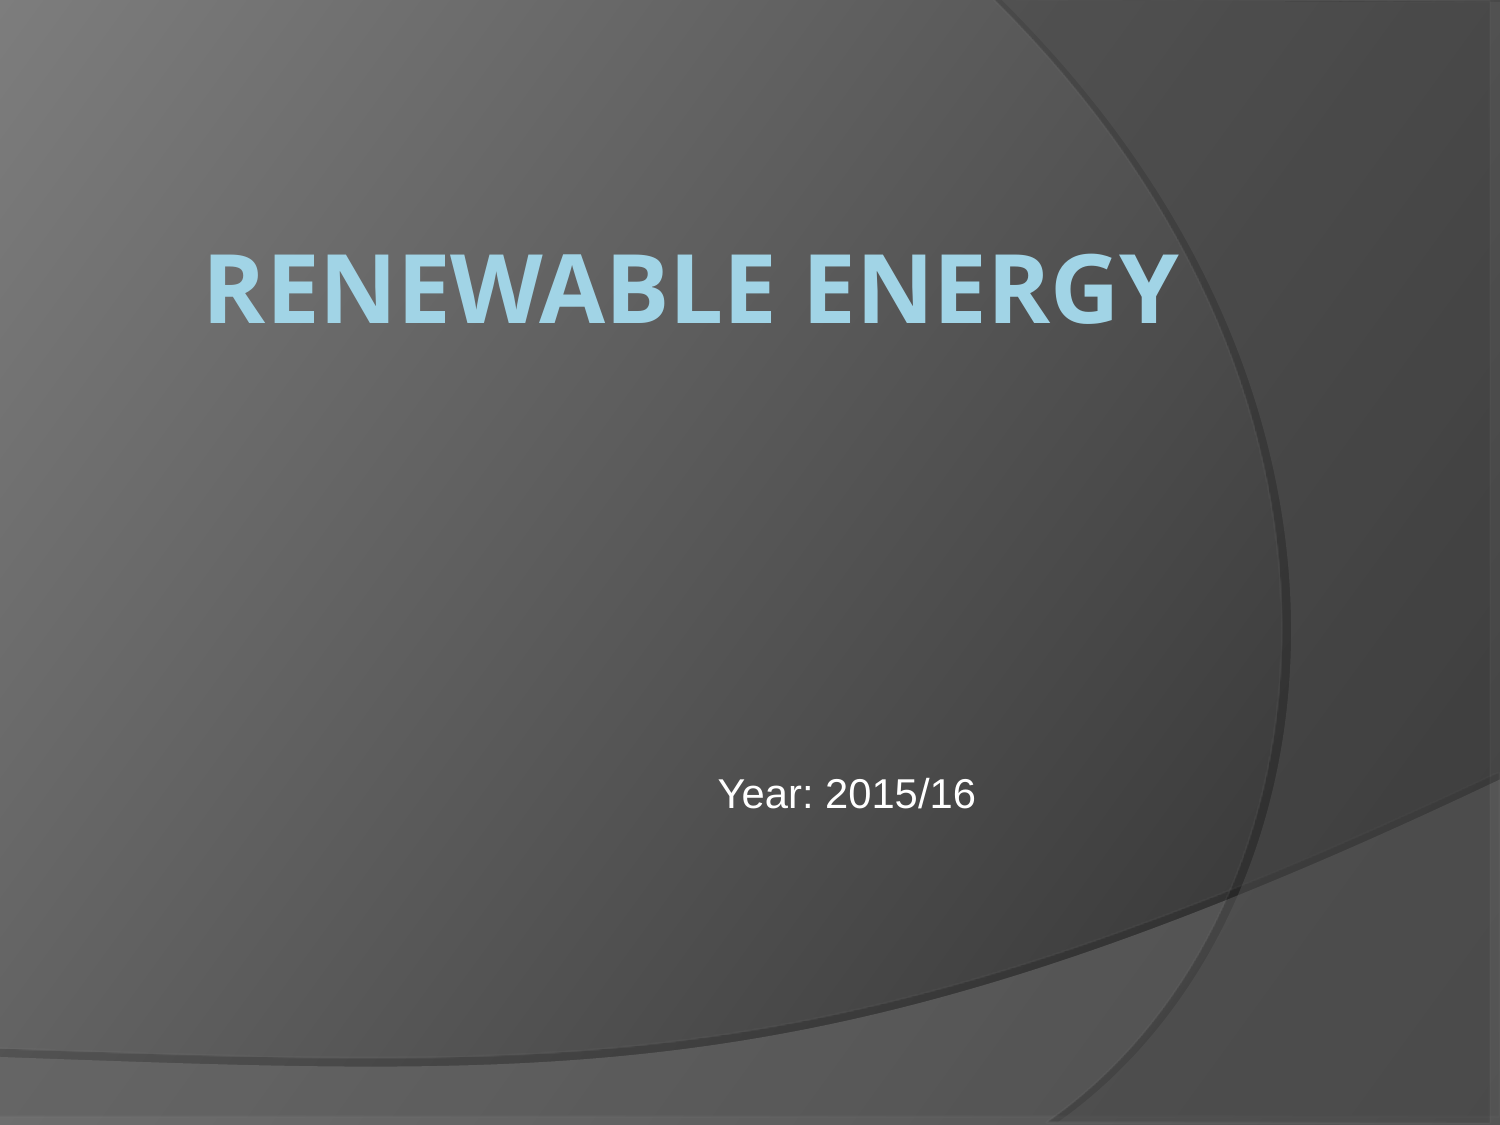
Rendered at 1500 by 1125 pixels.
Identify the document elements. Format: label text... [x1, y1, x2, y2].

title Renewable energy [123, 219, 1187, 598]
table_header [171, 763, 703, 825]
table_header Year: 2015/16 [703, 763, 1234, 825]
